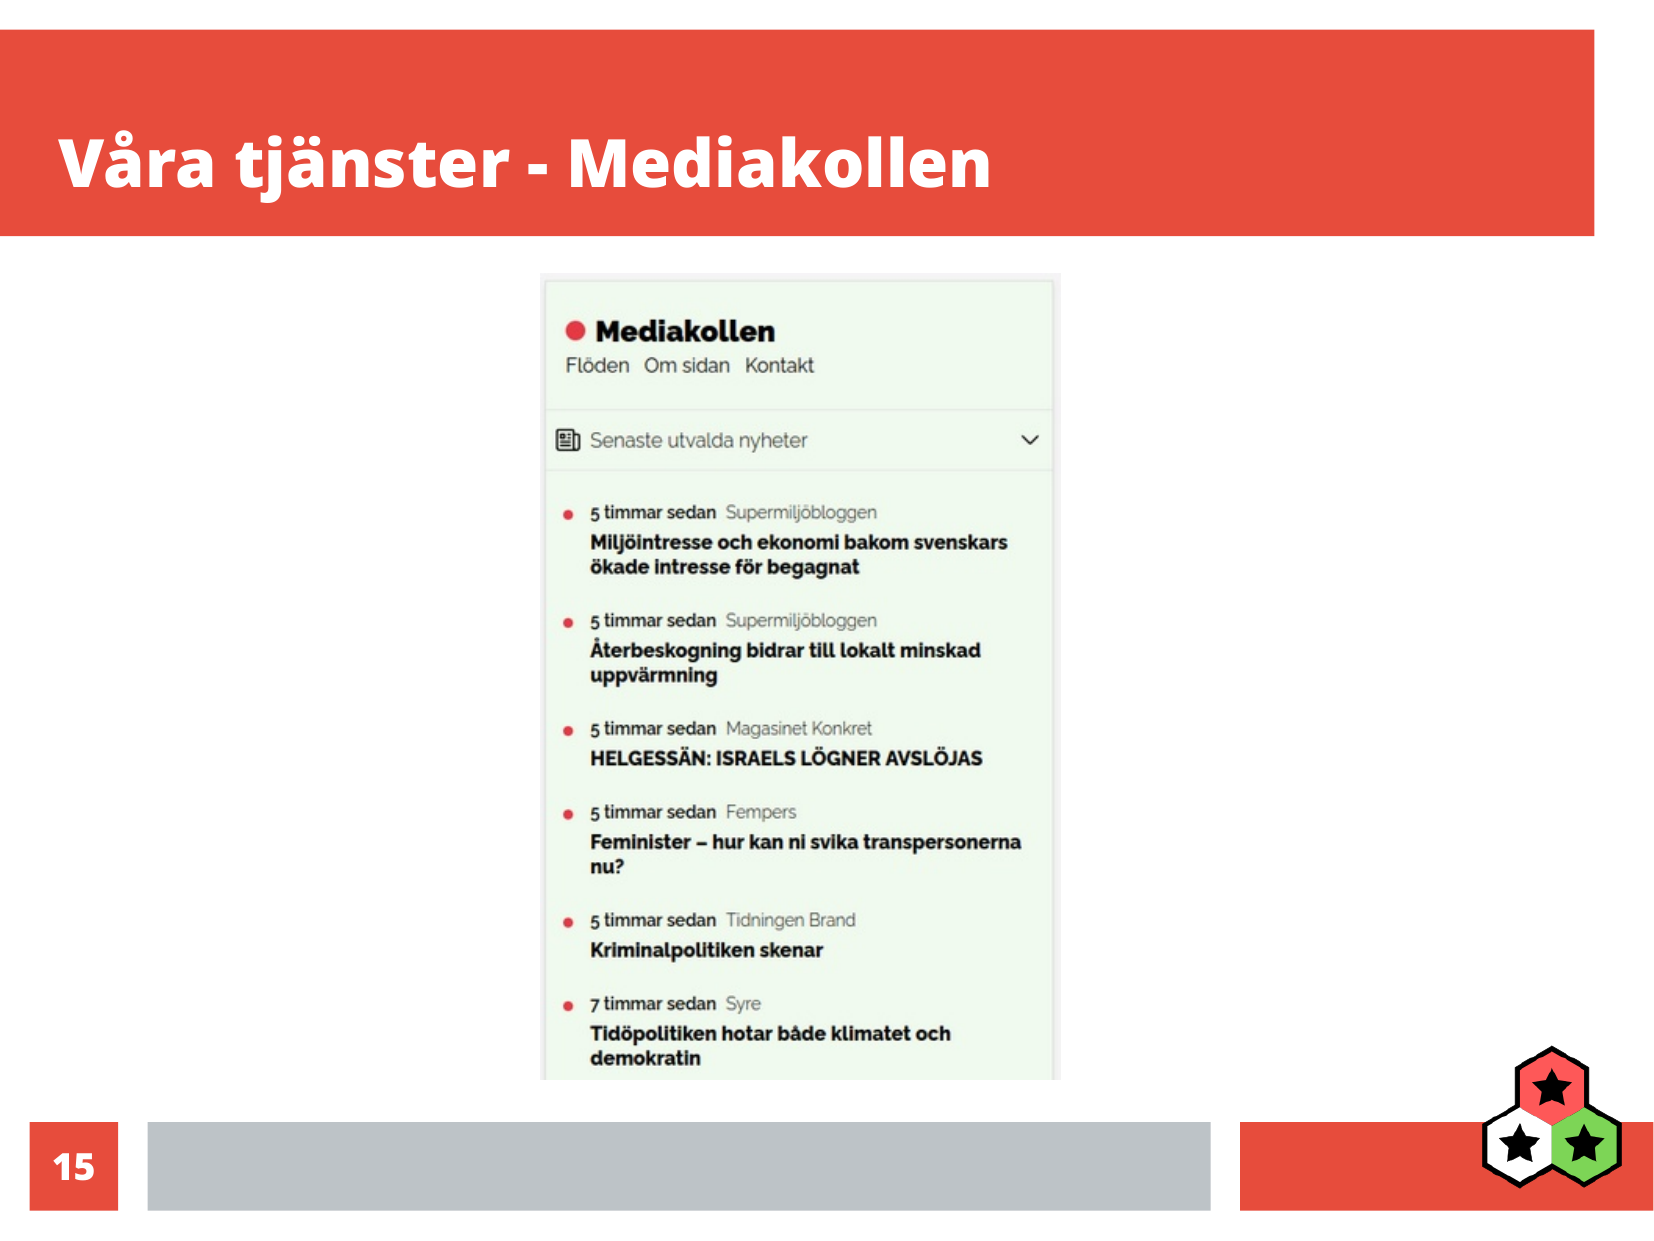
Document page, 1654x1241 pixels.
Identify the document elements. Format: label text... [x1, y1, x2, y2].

picture [1463, 1028, 1640, 1205]
title Våra tjänster - Mediakollen [59, 59, 1595, 207]
picture [540, 273, 1061, 1081]
